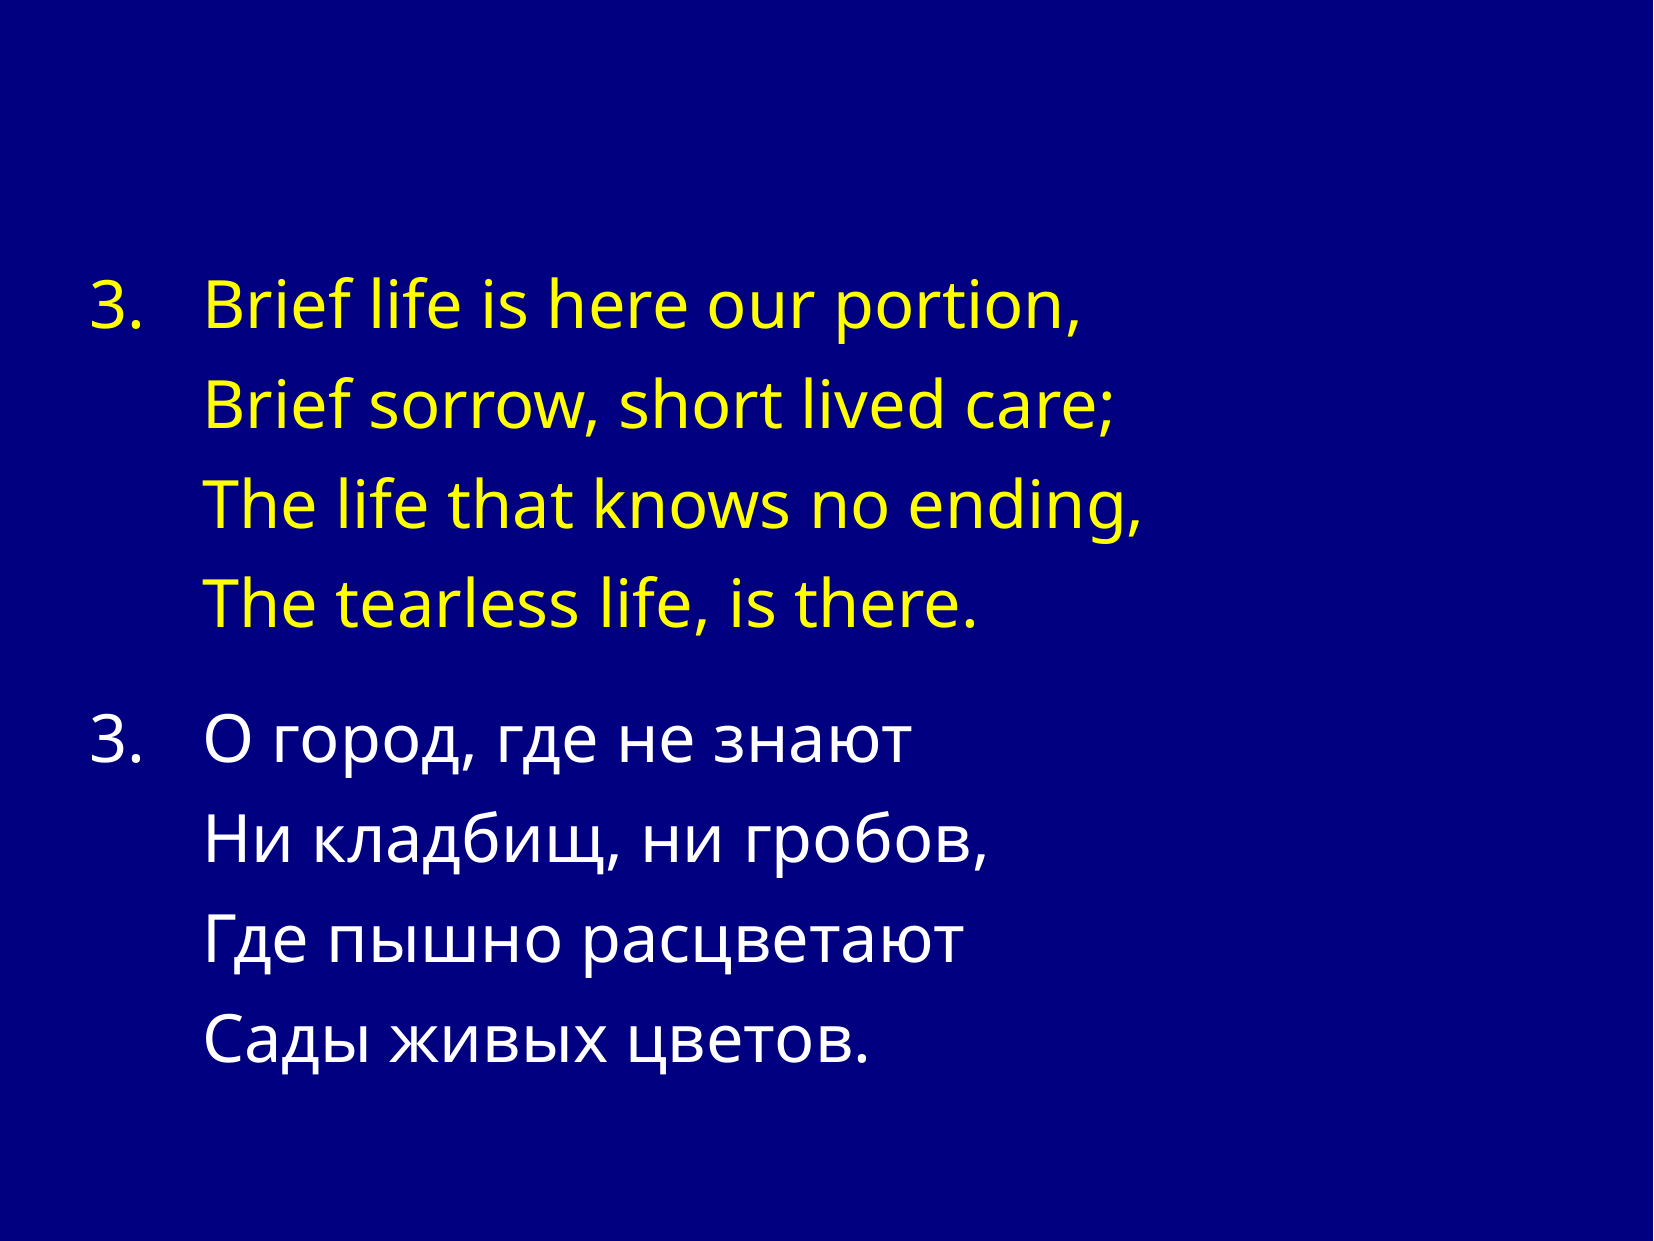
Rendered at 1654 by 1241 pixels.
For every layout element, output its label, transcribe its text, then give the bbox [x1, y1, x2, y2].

text_box 3. О город, где не знают Ни кладбищ, ни гробов, Где пышно расцветают Сады живых цветов. [75, 675, 1576, 1163]
text_box 3. Brief life is here our portion, Brief sorrow, short lived care; The life that knows no ending, The tearless life, is there. [75, 150, 1576, 638]
